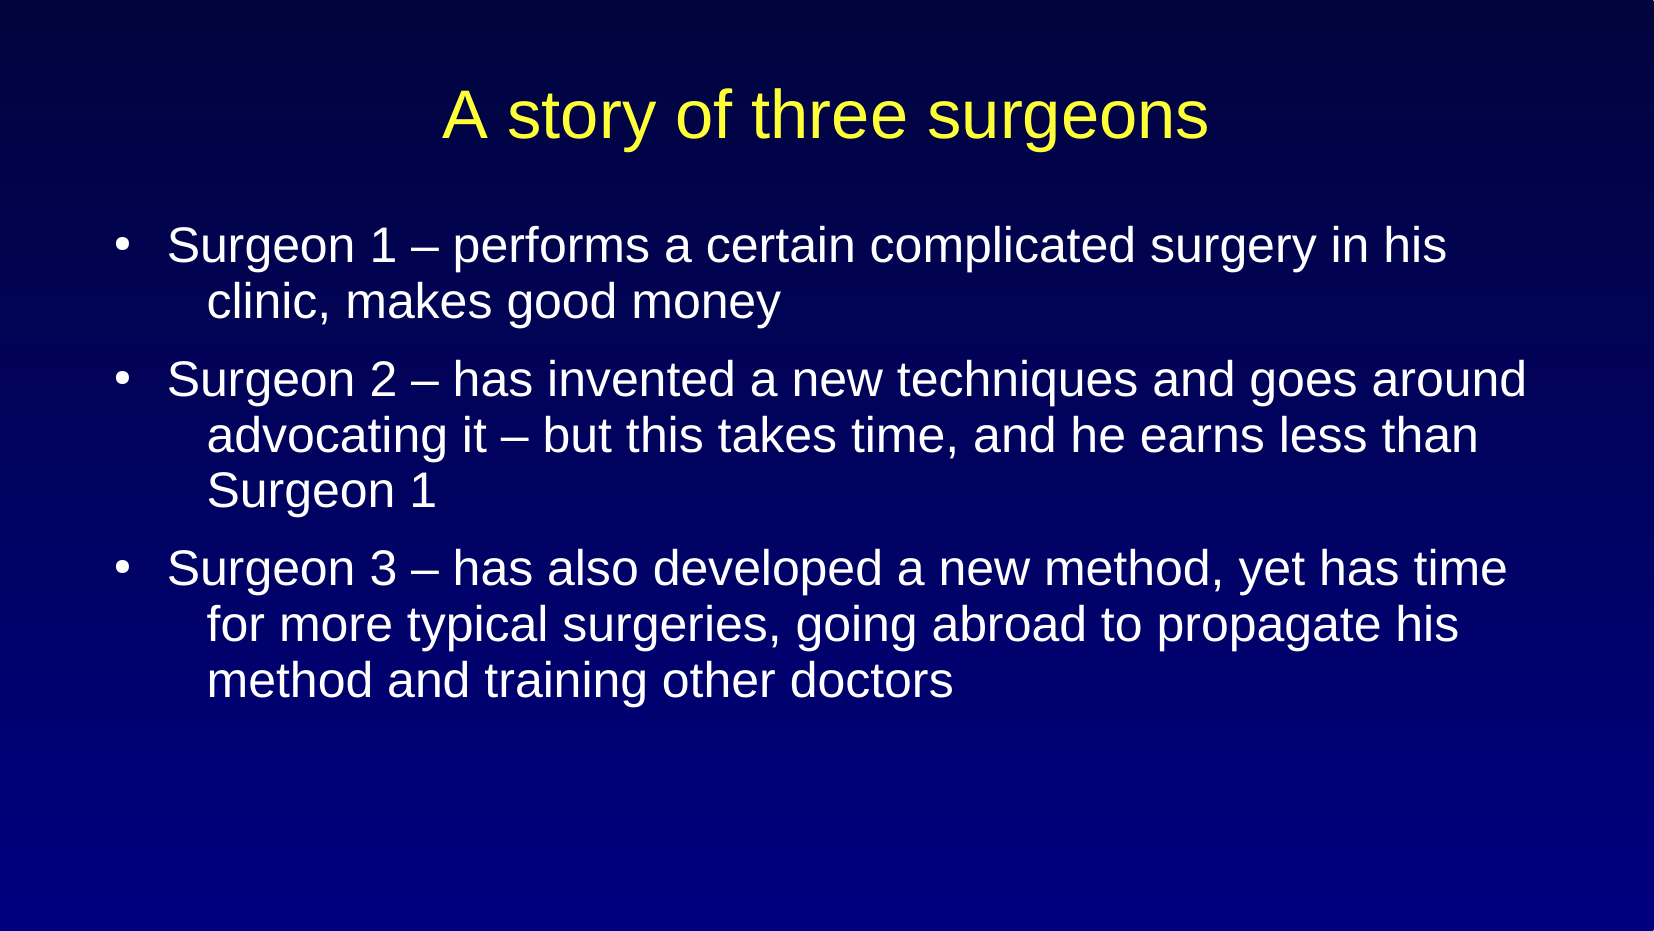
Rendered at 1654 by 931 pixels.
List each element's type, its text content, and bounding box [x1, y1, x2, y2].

list Surgeon 1 – performs a certain complicated surgery in his clinic, makes good money Surgeon 2 – has invented a new techniques and goes around advocating it – but this takes time, and he earns less than Surgeon 1 Surgeon 3 – has also developed a new method, yet has time for more typical surgeries, going abroad to propagate his method and training other doctors [82, 217, 1571, 758]
title A story of three surgeons [82, 37, 1571, 193]
